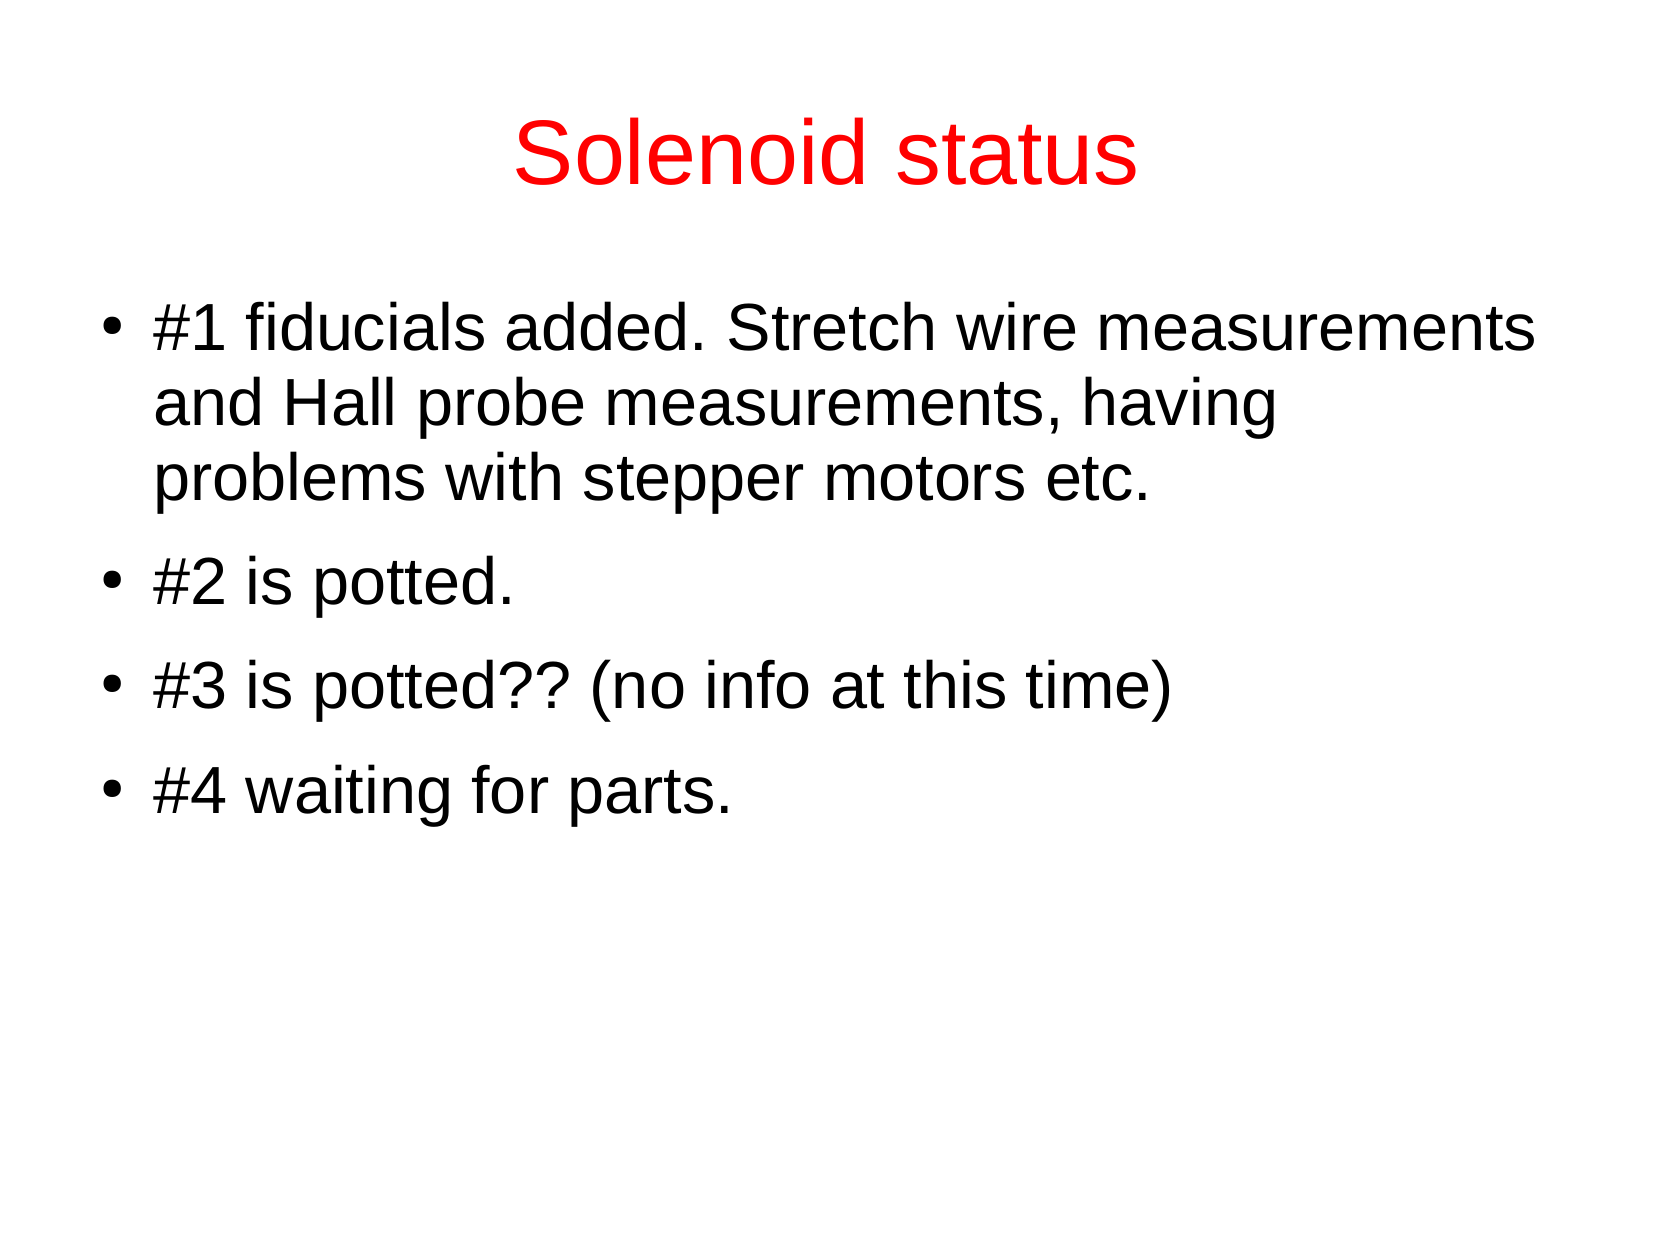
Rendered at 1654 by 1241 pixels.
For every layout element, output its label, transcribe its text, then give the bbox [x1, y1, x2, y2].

list #1 fiducials added. Stretch wire measurements and Hall probe measurements, having problems with stepper motors etc. #2 is potted. #3 is potted?? (no info at this time) #4 waiting for parts. [82, 290, 1571, 1109]
title Solenoid status [82, 49, 1571, 257]
